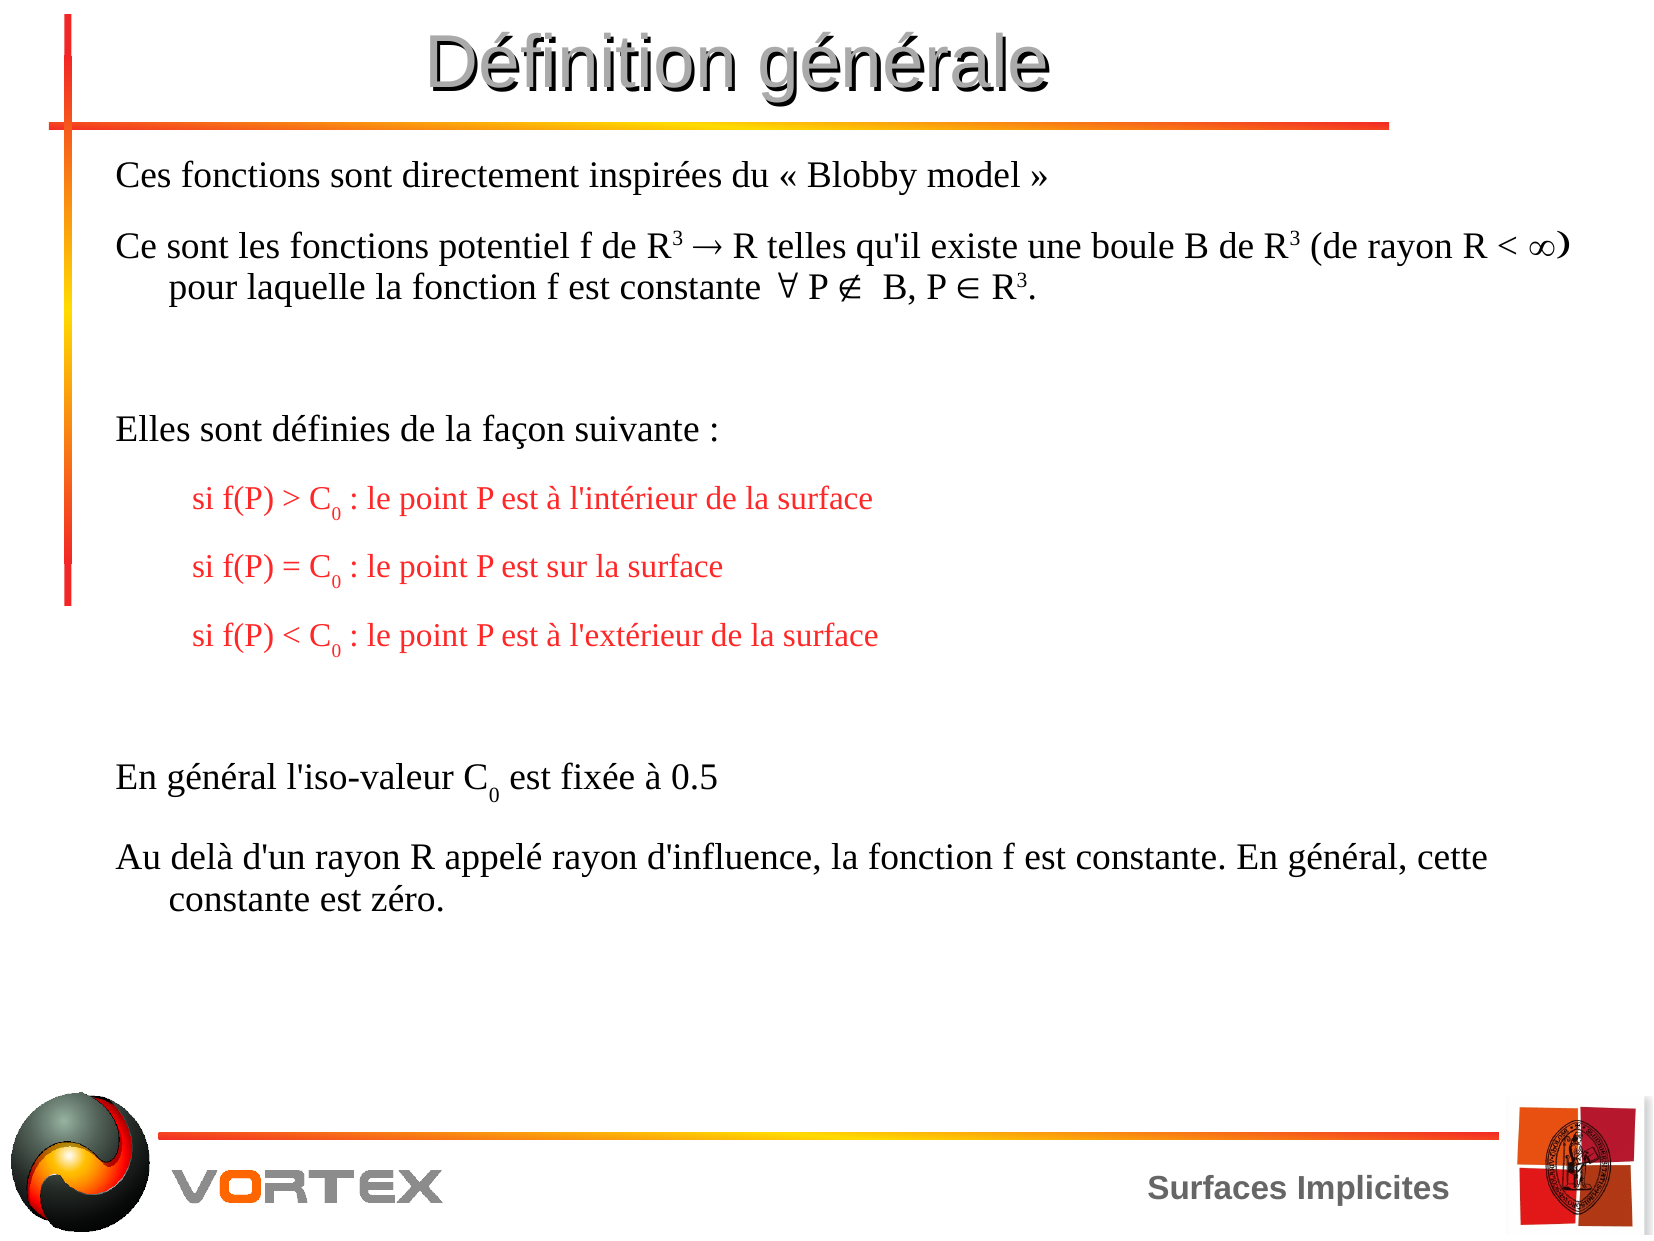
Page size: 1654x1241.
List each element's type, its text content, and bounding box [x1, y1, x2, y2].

title Définition générale [82, 4, 1392, 120]
picture [1505, 1096, 1653, 1235]
list Ces fonctions sont directement inspirées du « Blobby model » Ce sont les fonctions potentiel f de R3  R telles qu'il existe une boule B de R3 (de rayon R < ) pour laquelle la fonction f est constante  P  B, P  R3. Elles sont définies de la façon suivante : si f(P) > C0 : le point P est à l'intérieur de la surface si f(P) = C0 : le point P est sur la surface si f(P) < C0 : le point P est à l'extérieur de la surface En général l'iso-valeur C0 est fixée à 0.5 Au delà d'un rayon R appelé rayon d'influence, la fonction f est constante. En général, cette constante est zéro. [97, 153, 1571, 1109]
picture [11, 1092, 443, 1232]
